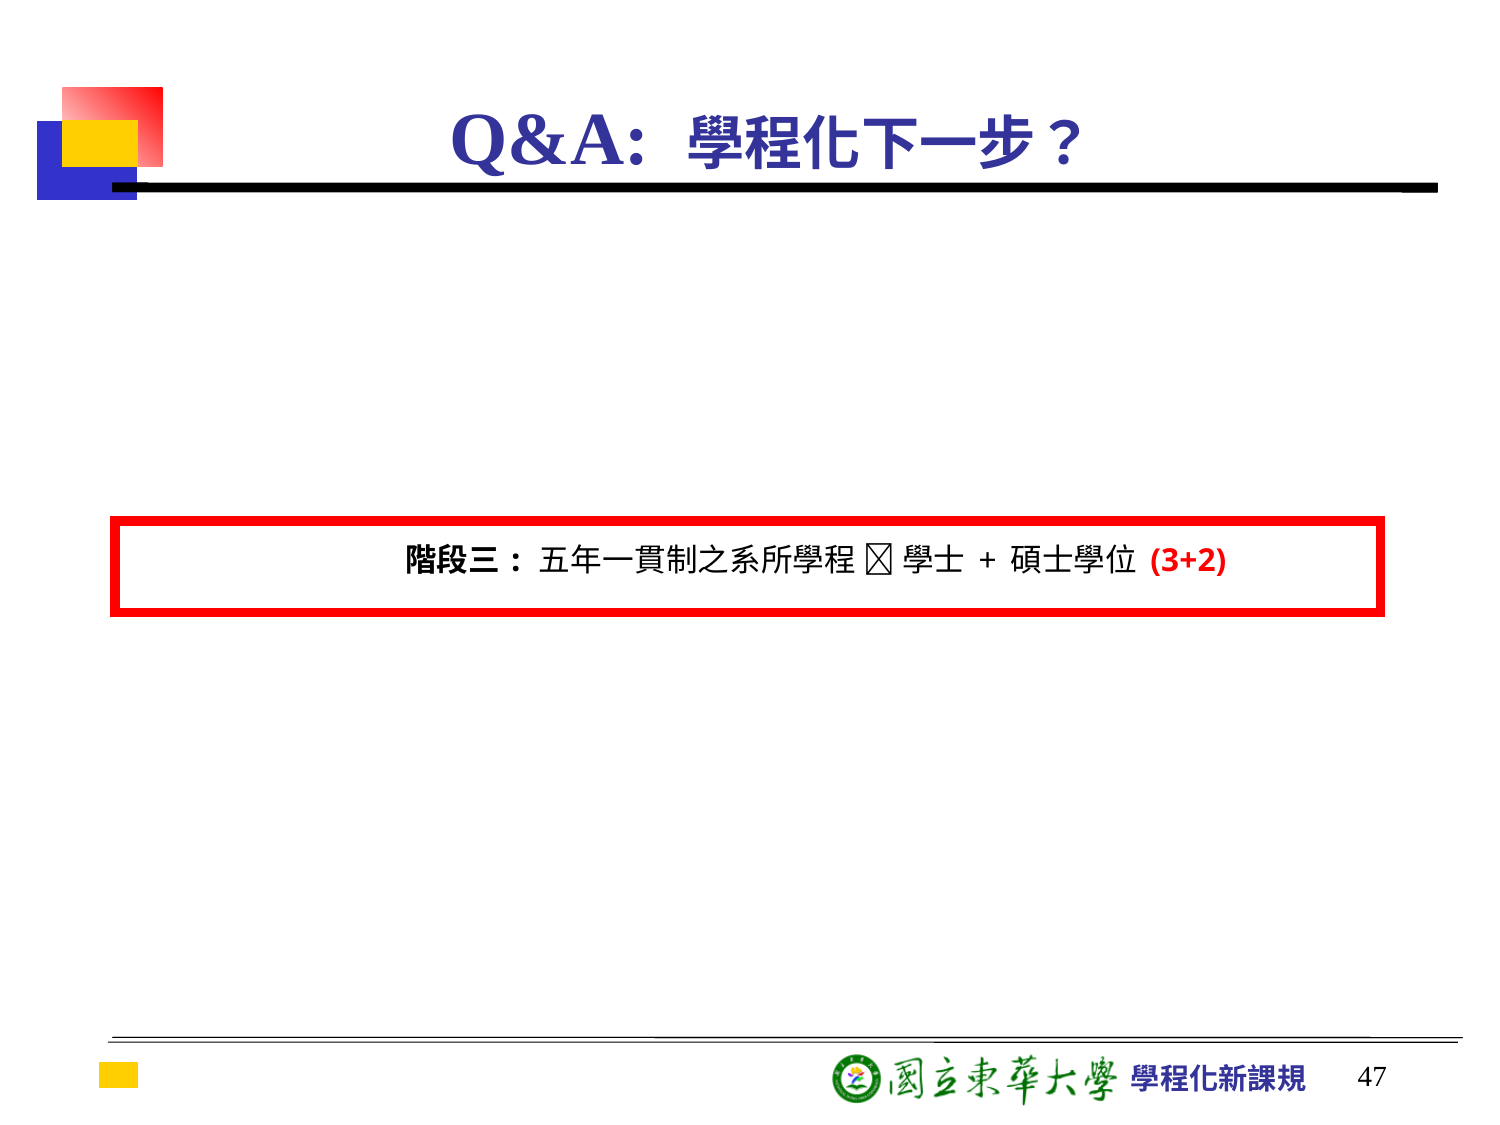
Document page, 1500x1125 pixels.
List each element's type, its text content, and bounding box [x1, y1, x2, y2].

list 階段三: 五年一貫制之系所學程  學士 + 碩士學位 (3+2) [114, 521, 1381, 613]
title Q&A: 學程化下一步？ [174, 75, 1369, 188]
text_box 47 [1342, 1050, 1468, 1101]
